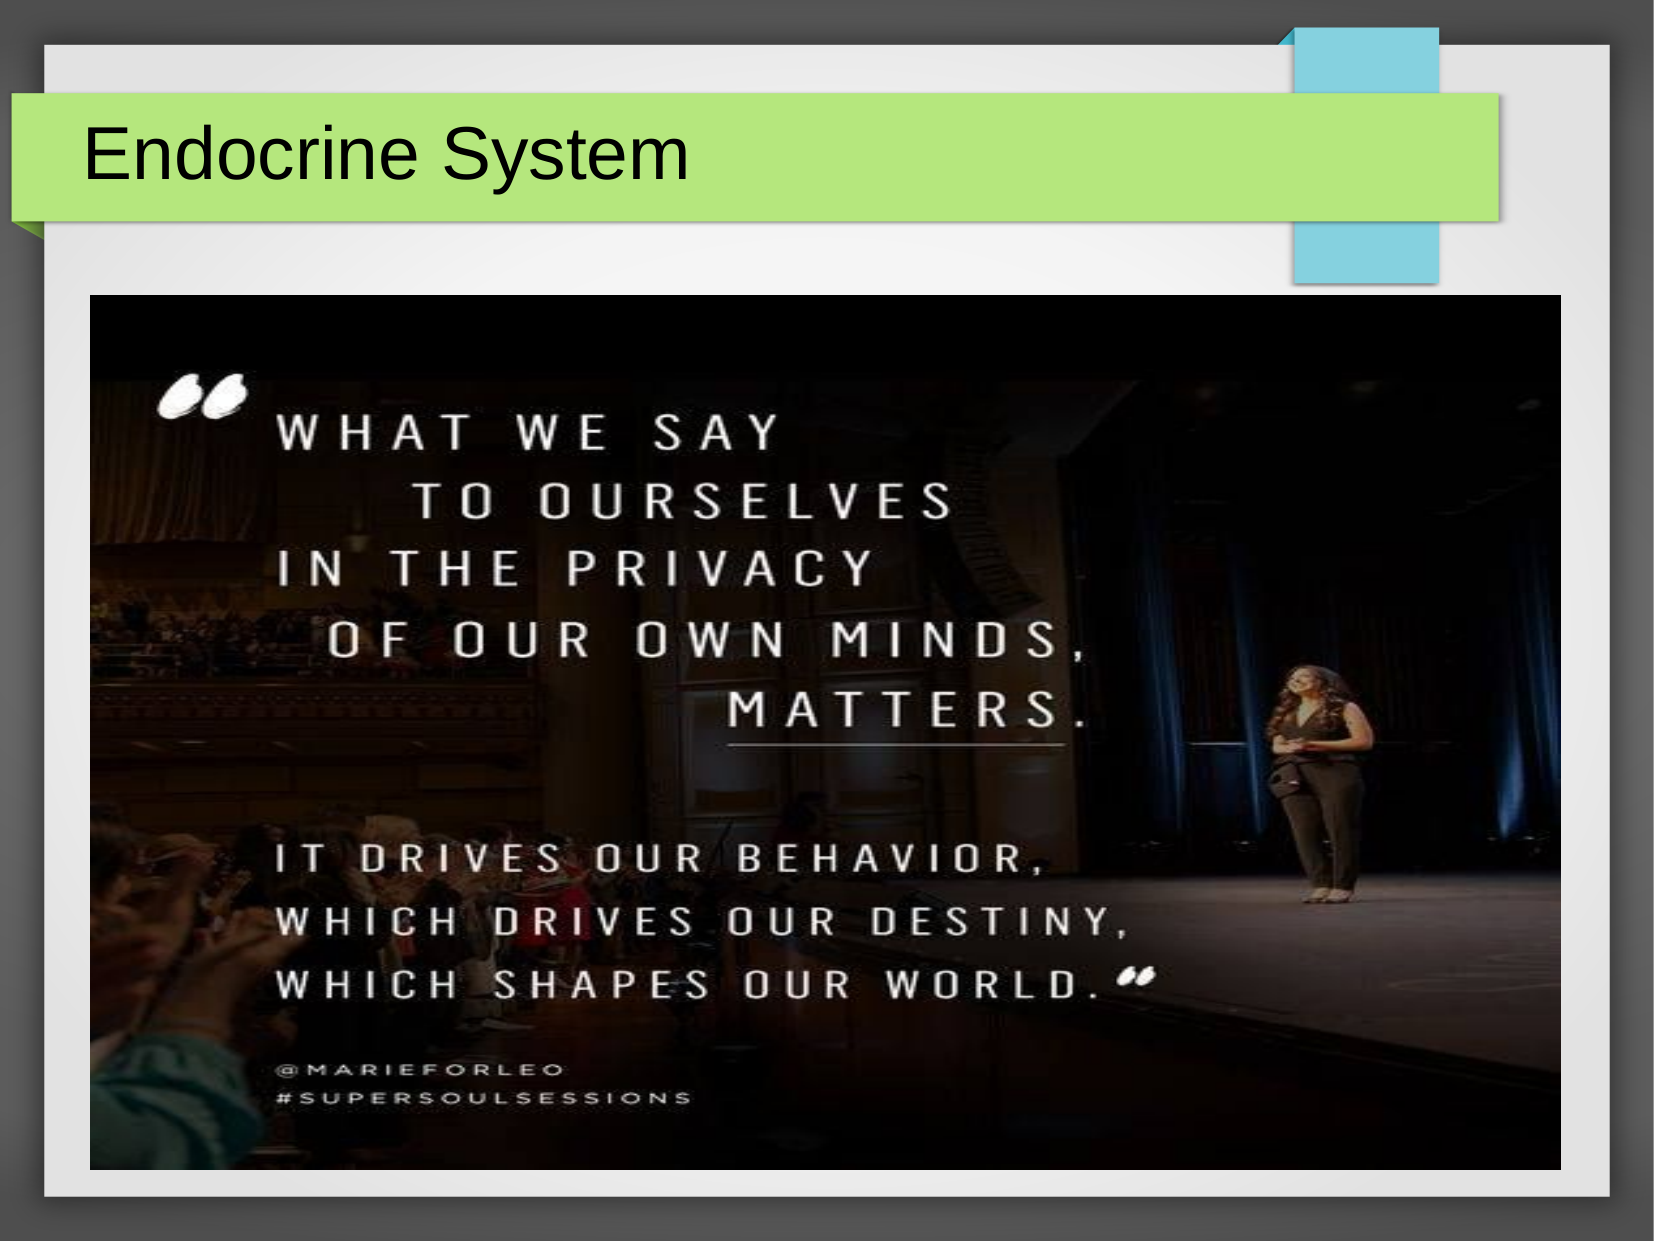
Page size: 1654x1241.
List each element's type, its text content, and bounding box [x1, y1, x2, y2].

title Endocrine System [82, 94, 1264, 213]
picture [0, 0, 1654, 1241]
